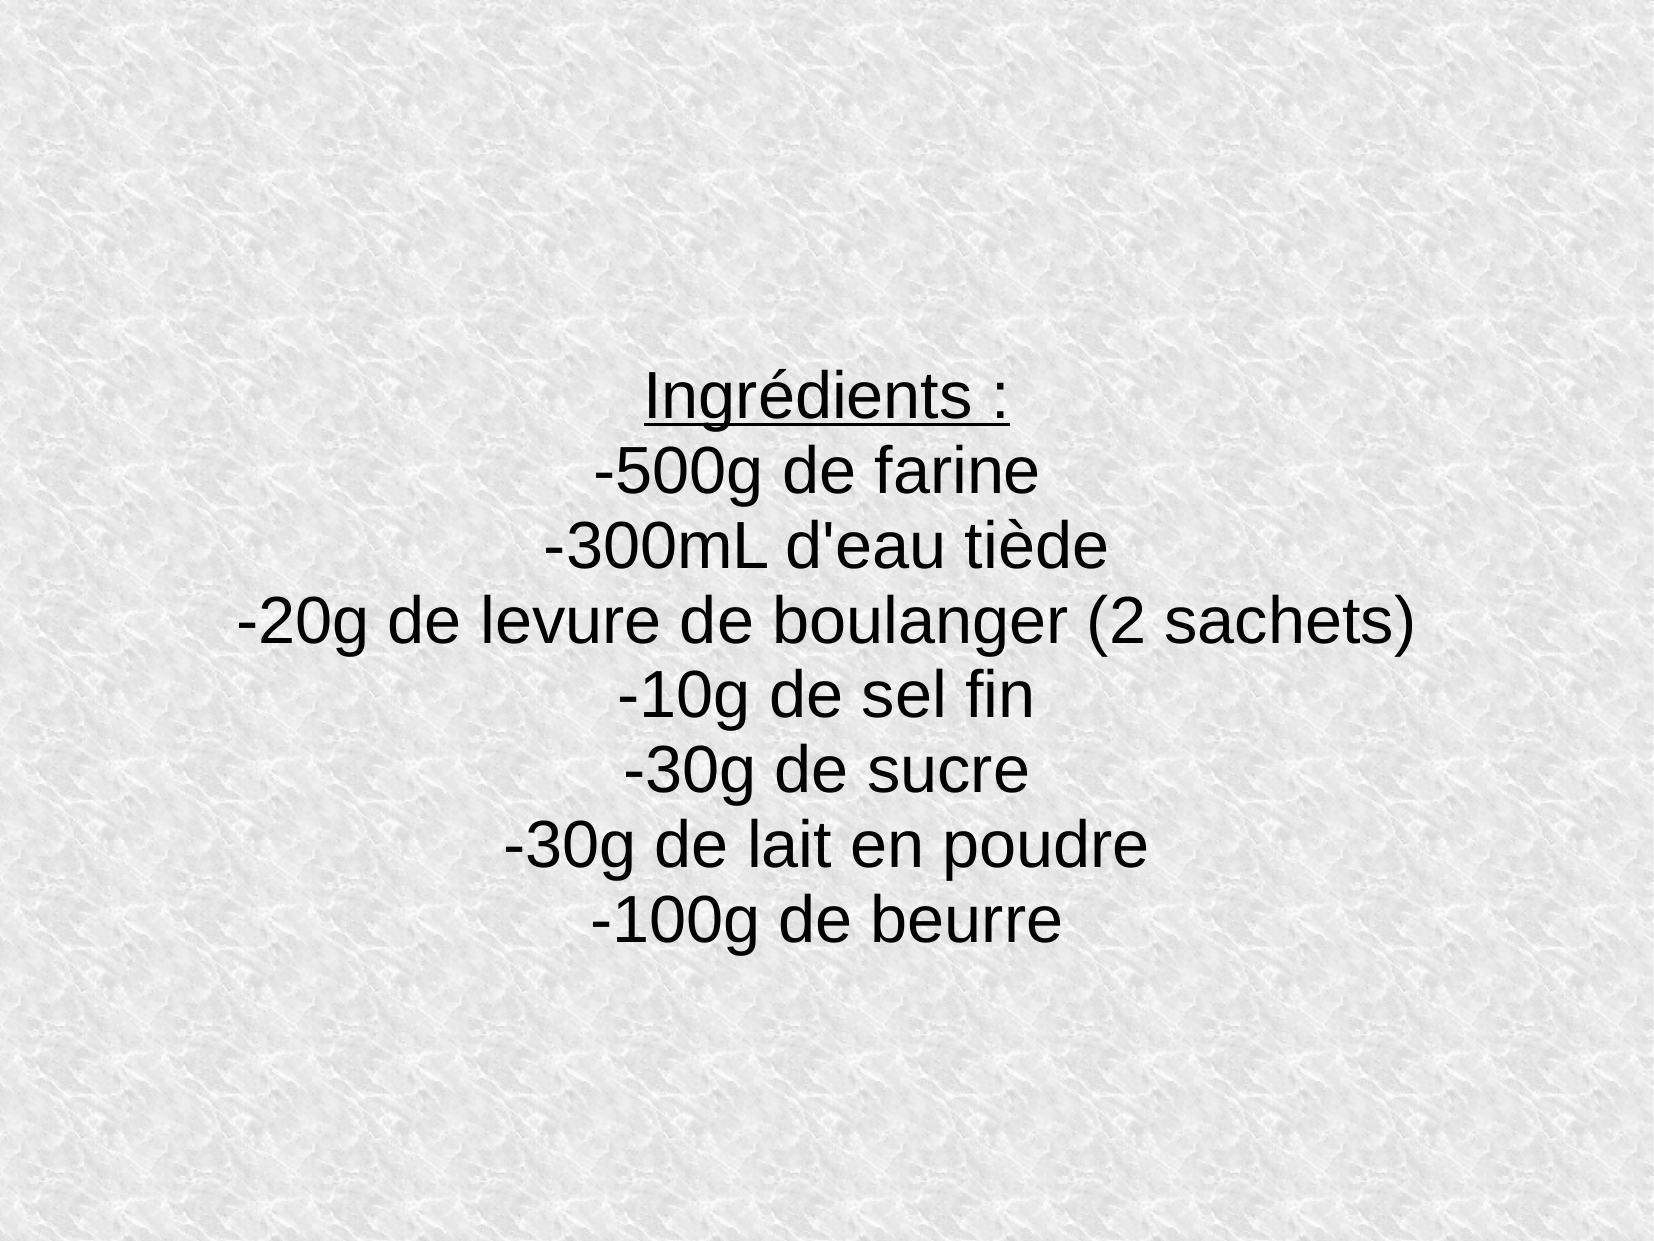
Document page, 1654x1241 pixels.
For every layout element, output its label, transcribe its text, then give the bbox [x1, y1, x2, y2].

subtitle Ingrédients : -500g de farine -300mL d'eau tiède -20g de levure de boulanger (2 sachets) -10g de sel fin -30g de sucre -30g de lait en poudre -100g de beurre [0, 0, 1654, 1241]
